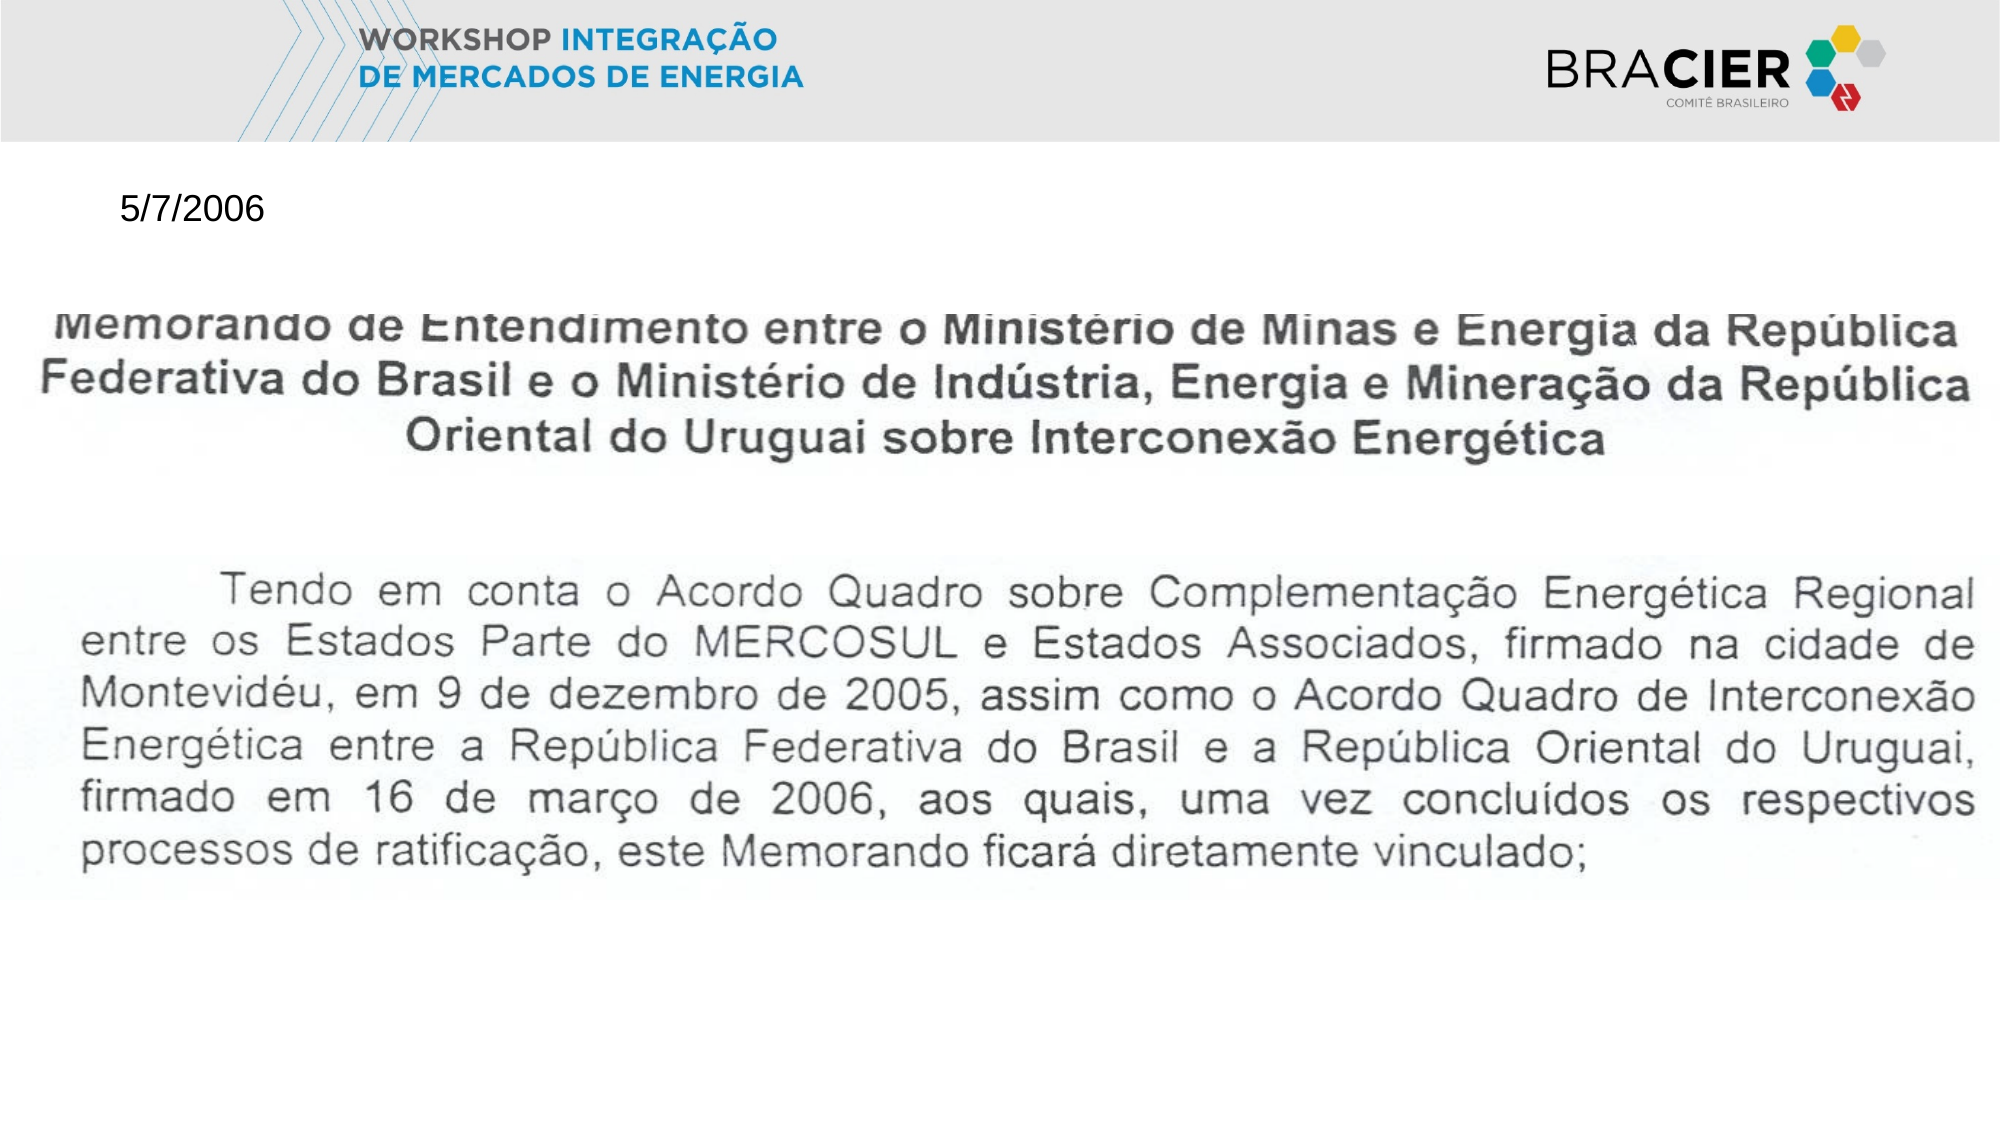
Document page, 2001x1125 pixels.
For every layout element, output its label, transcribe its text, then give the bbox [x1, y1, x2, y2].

picture [0, 555, 2000, 901]
picture [0, 0, 2000, 142]
picture [0, 314, 2000, 476]
text_box 5/7/2006 [105, 179, 281, 237]
